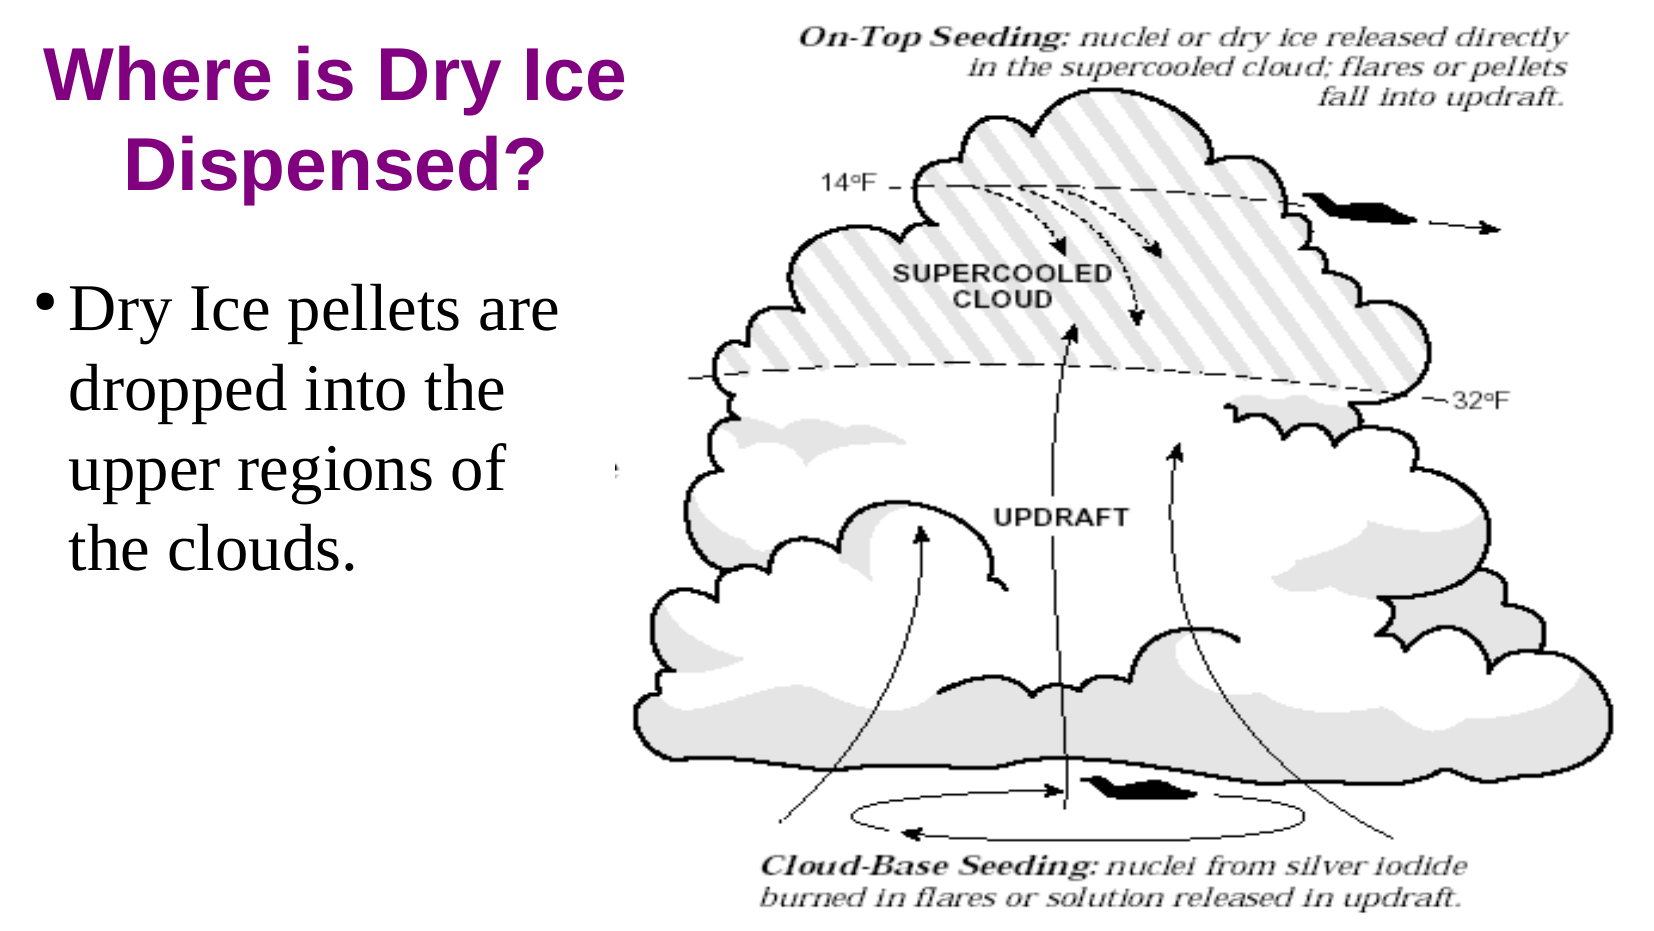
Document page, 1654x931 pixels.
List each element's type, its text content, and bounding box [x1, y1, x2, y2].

text_box Dry Ice pellets are dropped into the upper regions of the clouds. [13, 256, 581, 591]
picture [615, 5, 1652, 927]
title Where is Dry Ice Dispensed? [0, 5, 676, 226]
